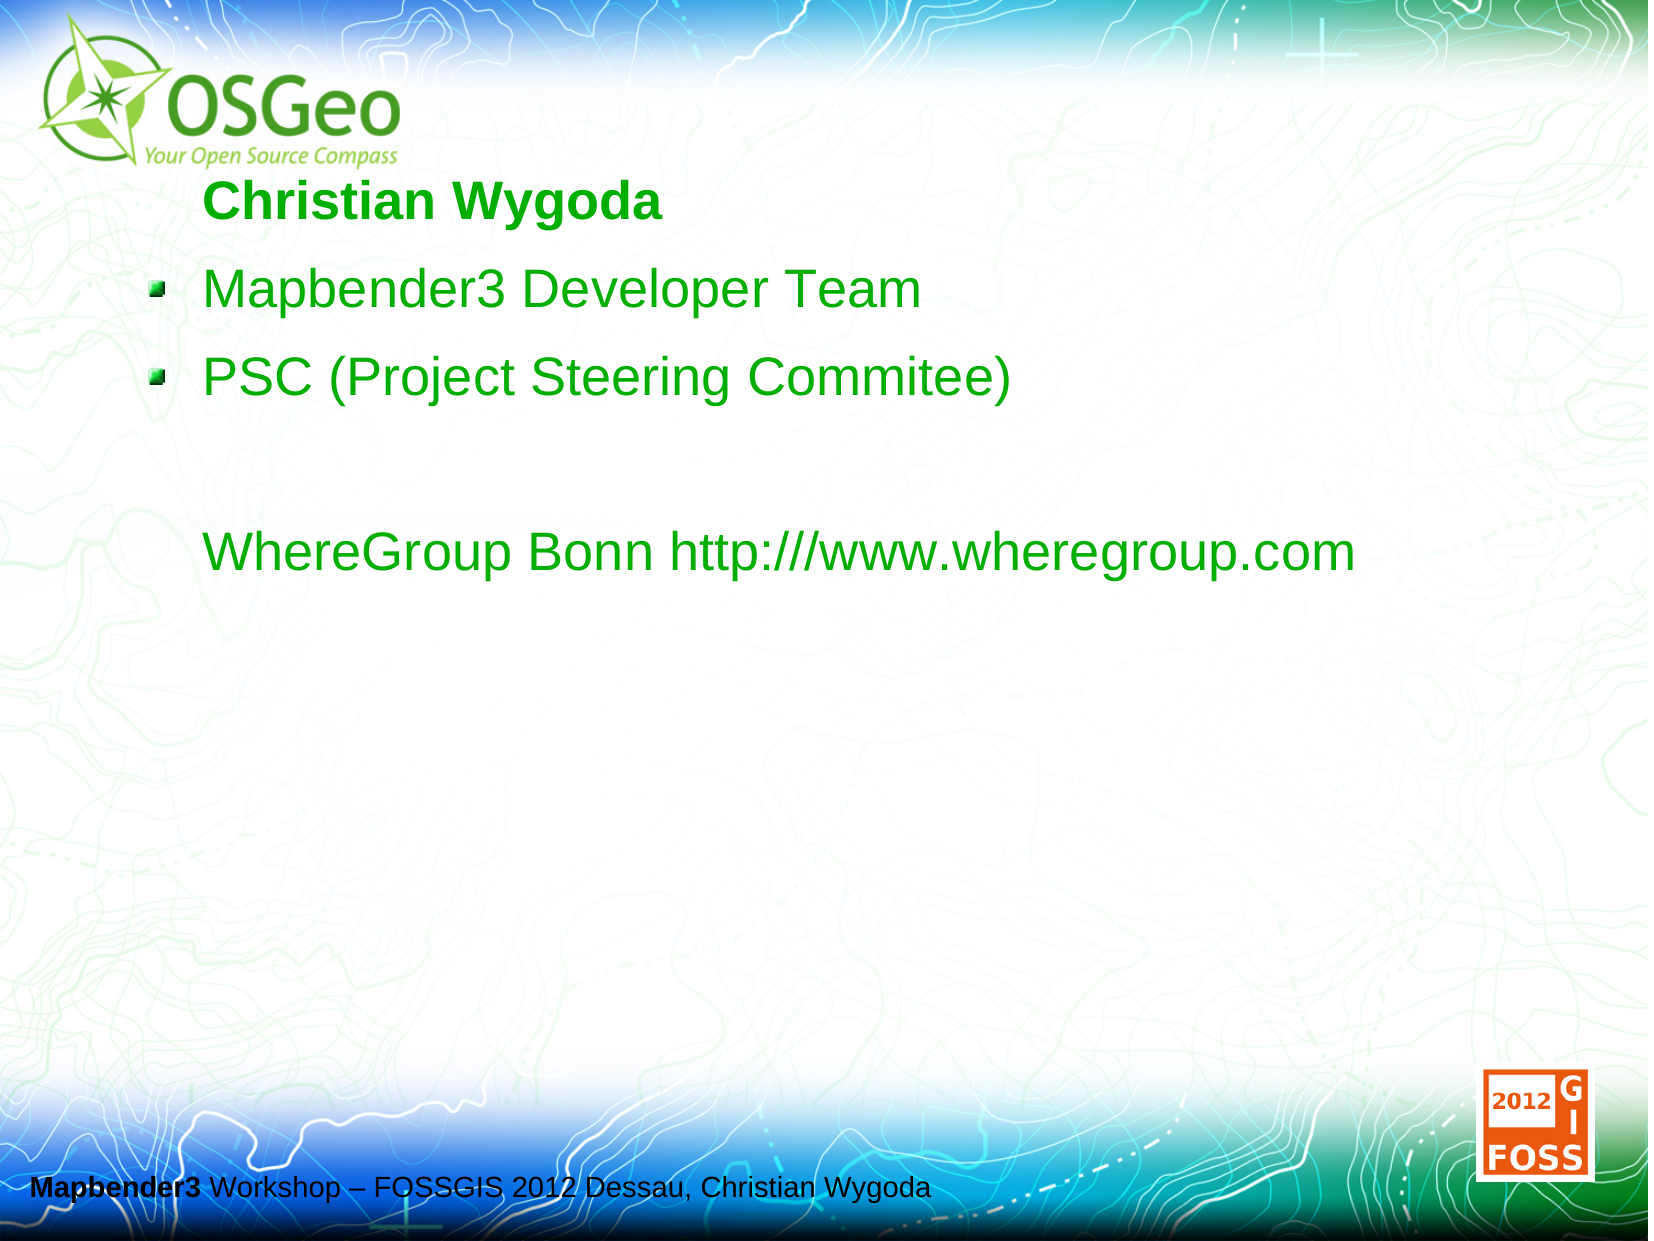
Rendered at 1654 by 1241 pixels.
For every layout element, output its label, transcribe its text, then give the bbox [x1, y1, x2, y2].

list Christian Wygoda Mapbender3 Developer Team PSC (Project Steering Commitee) WhereGroup Bonn http:///www.wheregroup.com [113, 170, 1602, 975]
picture [0, 0, 1648, 1241]
